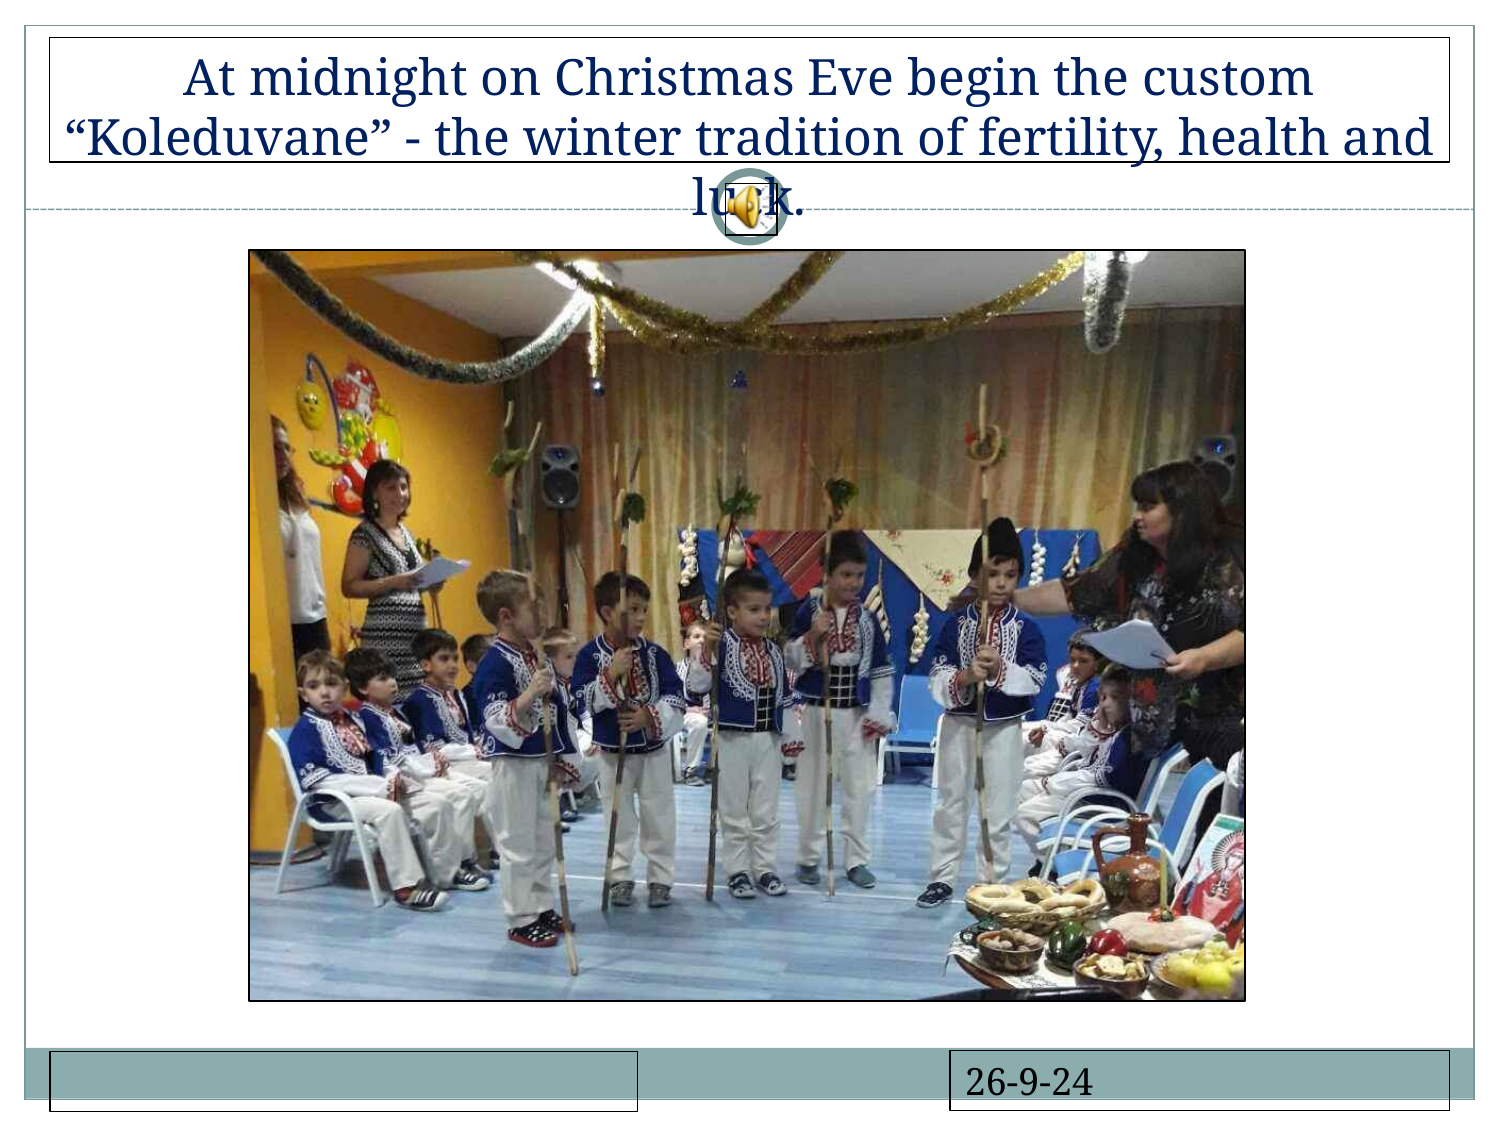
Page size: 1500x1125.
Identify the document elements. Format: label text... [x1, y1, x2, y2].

text_box [50, 1051, 638, 1112]
picture [249, 250, 1245, 1001]
title At midnight on Christmas Eve begin the custom “Koleduvane” - the winter tradition of fertility, health and luck. [49, 37, 1450, 162]
text_box 2018-12-13 [950, 1050, 1450, 1111]
picture [726, 184, 777, 235]
